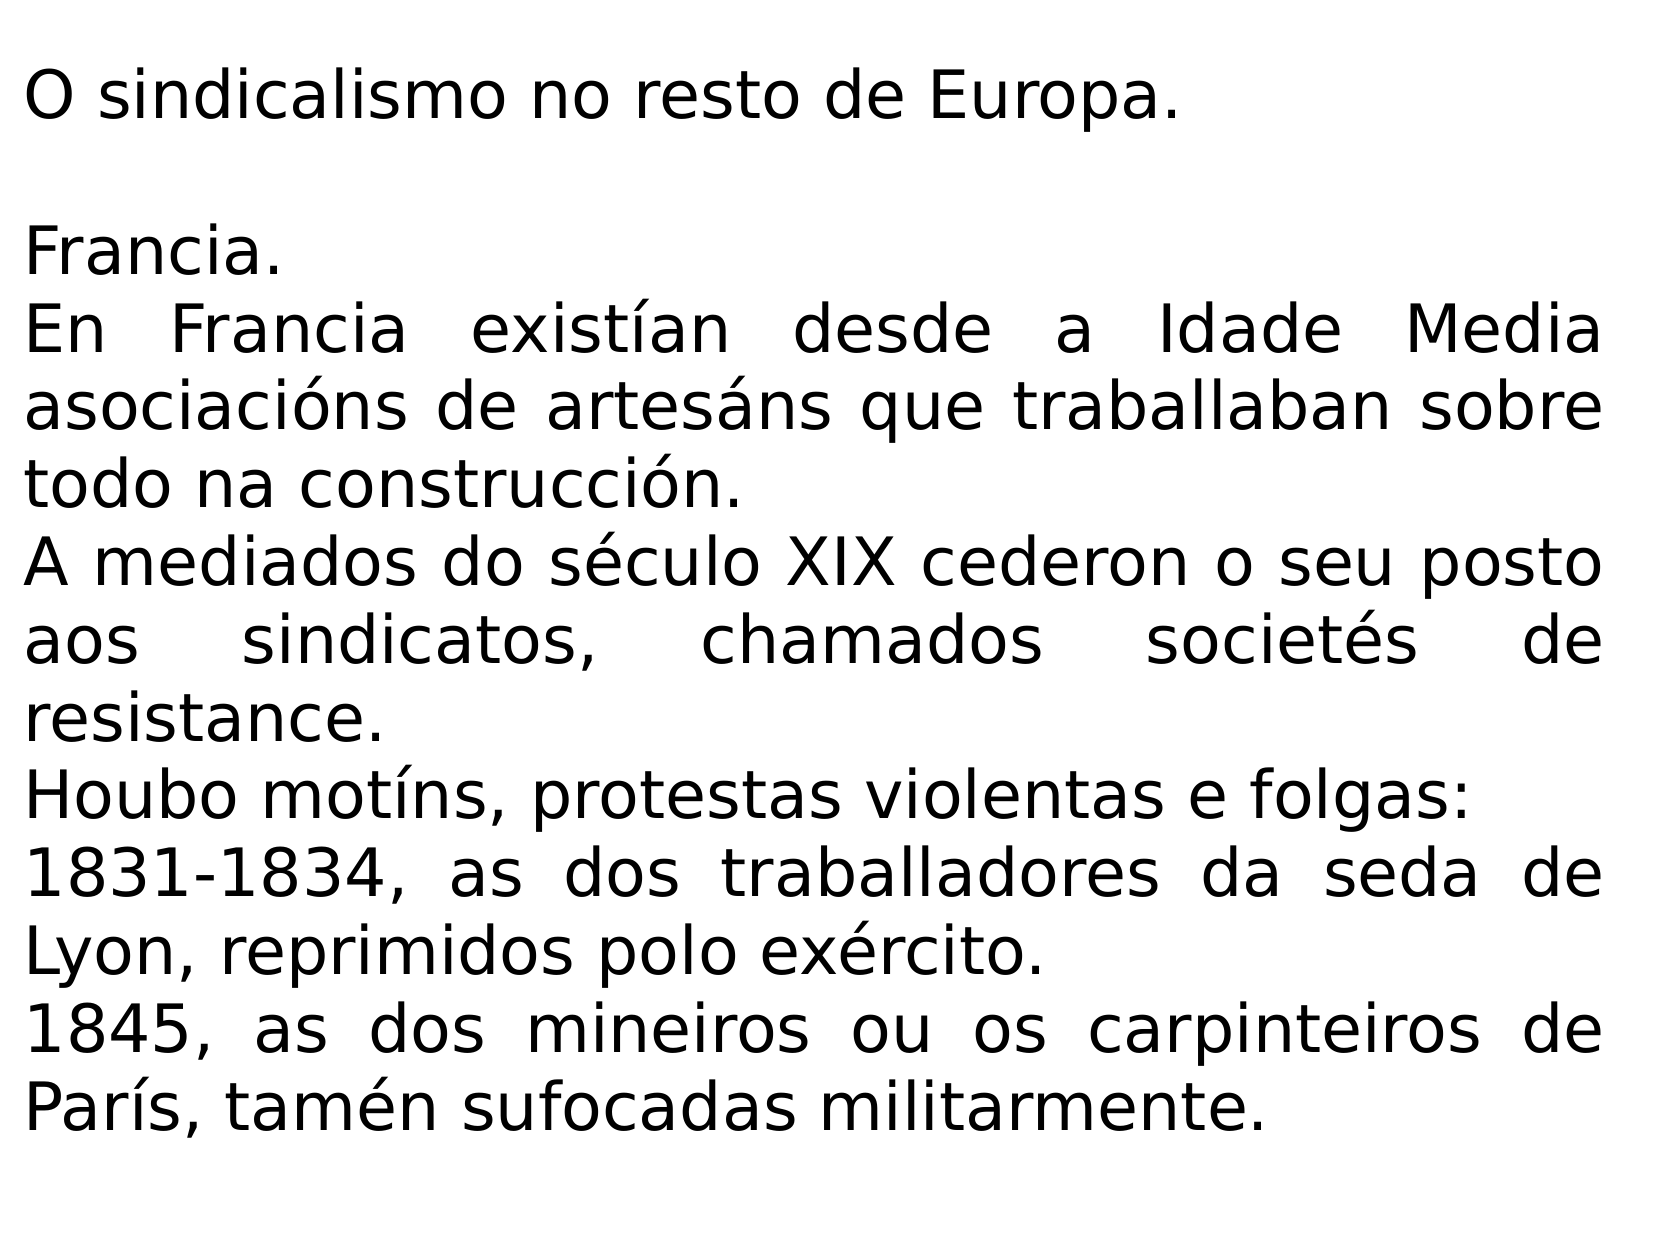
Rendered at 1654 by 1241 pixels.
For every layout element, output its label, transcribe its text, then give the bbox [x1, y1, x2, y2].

subtitle O sindicalismo no resto de Europa. Francia. En Francia existían desde a Idade Media asociacións de artesáns que traballaban sobre todo na construcción. A mediados do século XIX cederon o seu posto aos sindicatos, chamados societés de resistance. Houbo motíns, protestas violentas e folgas: 1831-1834, as dos traballadores da seda de Lyon, reprimidos polo exército. 1845, as dos mineiros ou os carpinteiros de París, tamén sufocadas militarmente. [23, 56, 1607, 1146]
